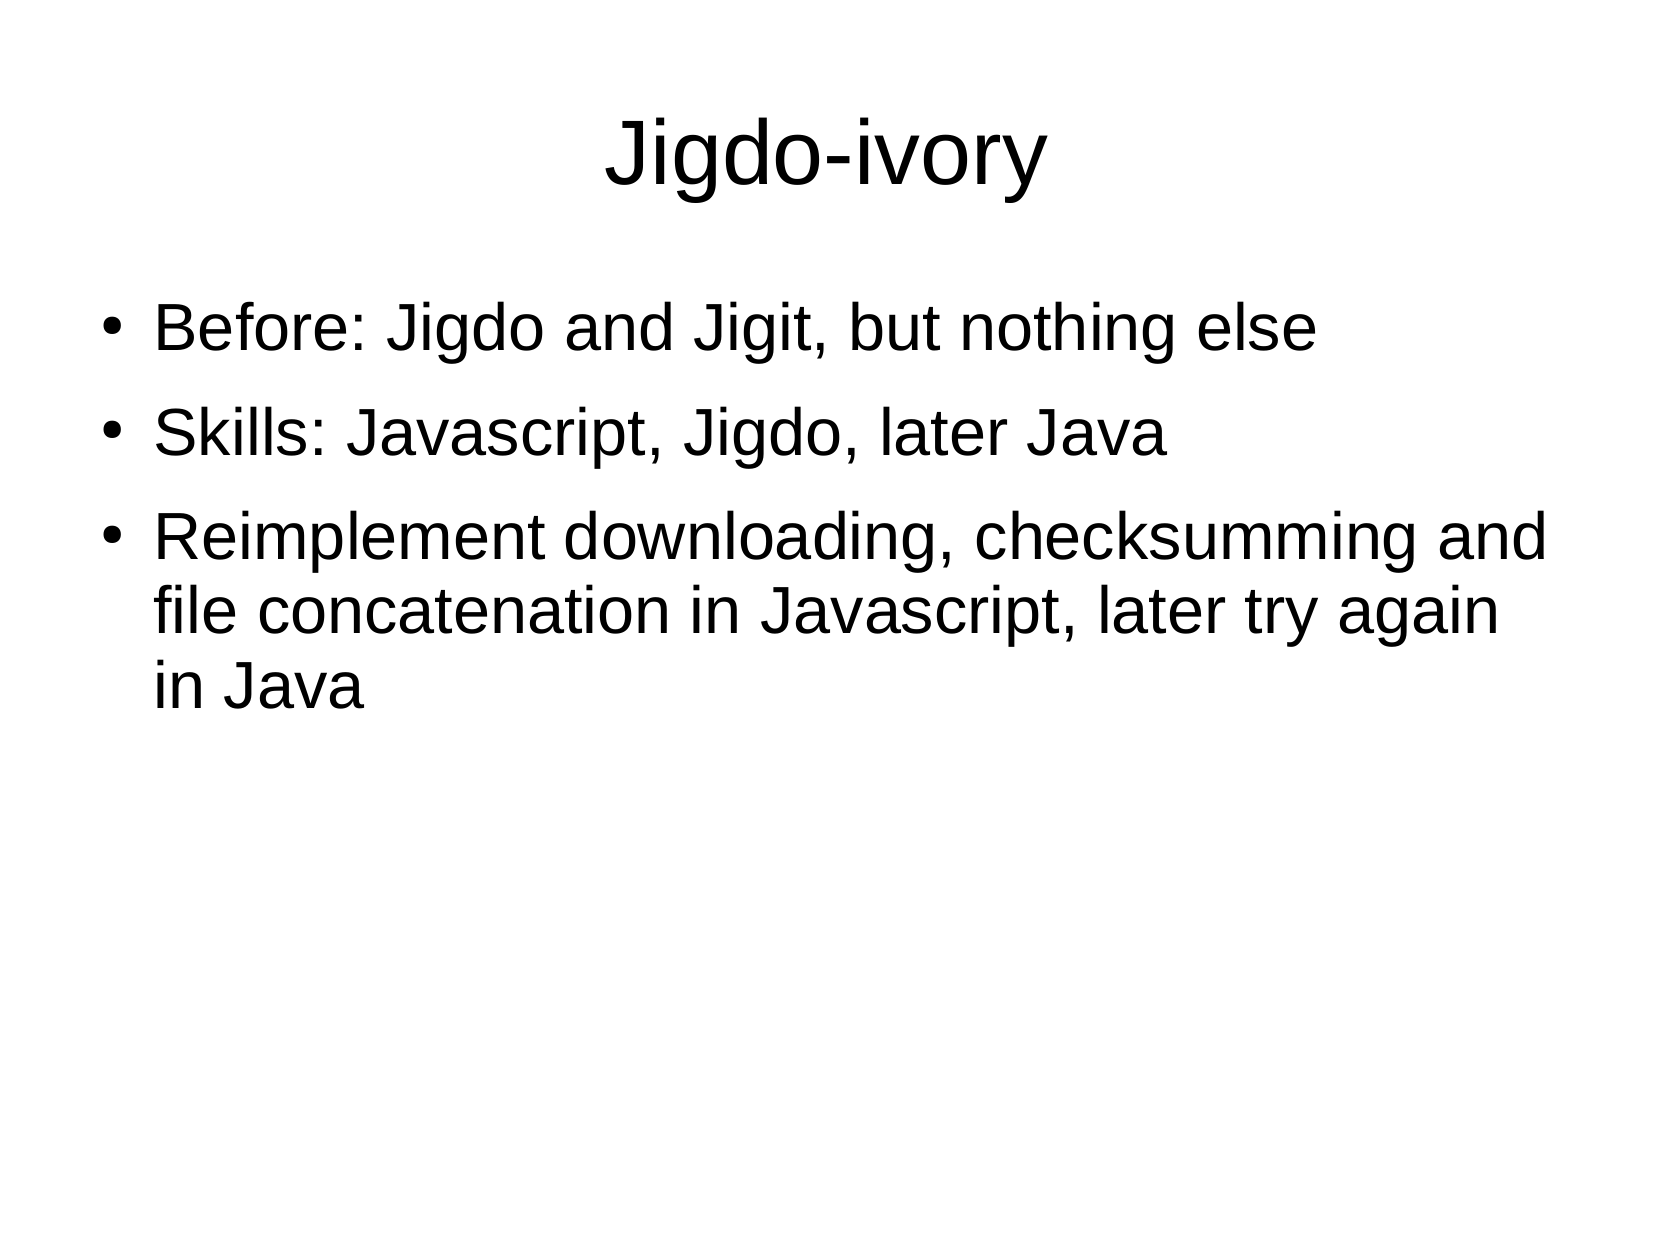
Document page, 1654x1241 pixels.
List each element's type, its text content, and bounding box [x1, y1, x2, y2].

title Jigdo-ivory [82, 49, 1571, 257]
list Before: Jigdo and Jigit, but nothing else Skills: Javascript, Jigdo, later Java Reimplement downloading, checksumming and file concatenation in Javascript, later try again in Java [82, 290, 1571, 1109]
